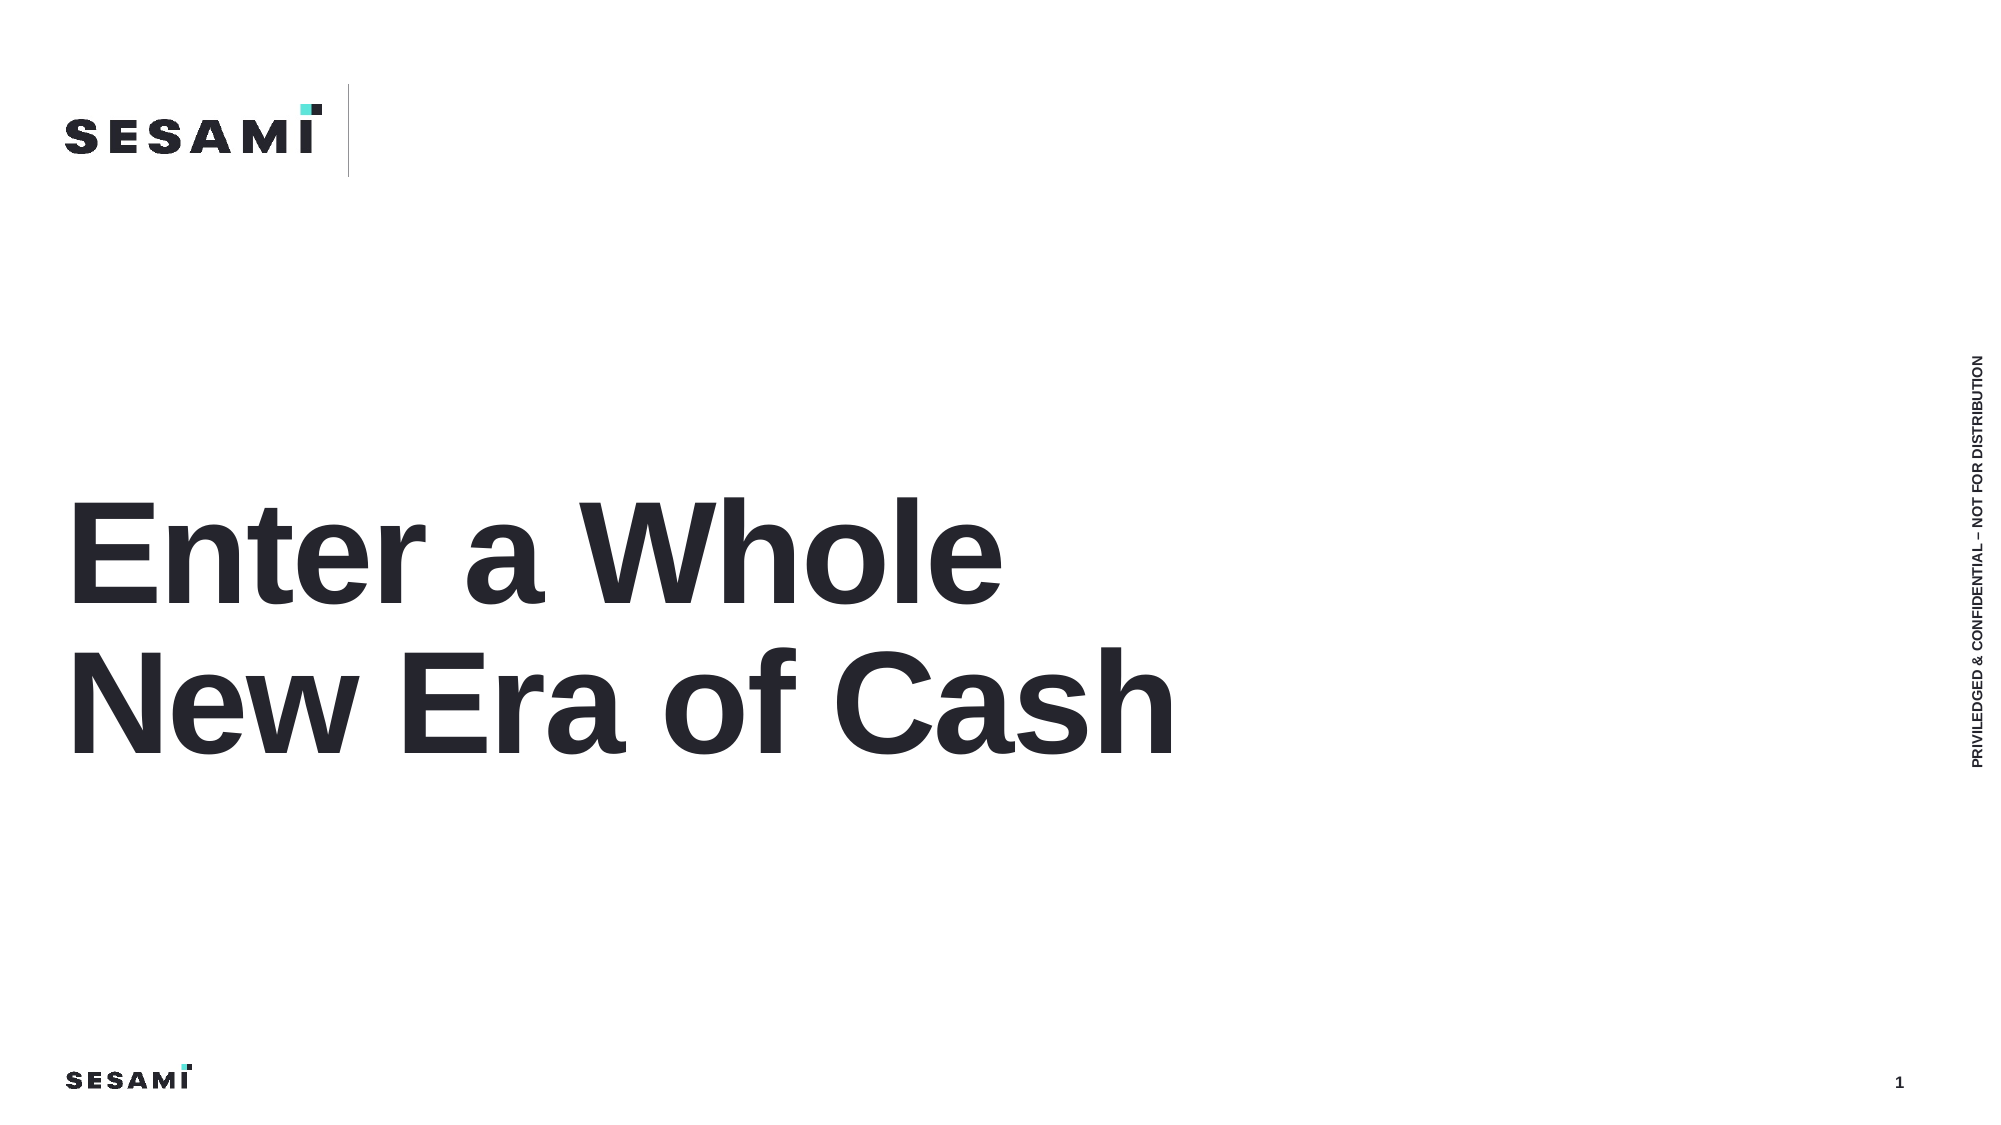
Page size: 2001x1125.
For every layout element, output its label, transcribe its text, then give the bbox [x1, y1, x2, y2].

title Enter a Whole New Era of Cash [65, 391, 1491, 703]
text_box PRIVILEDGED & CONFIDENTIAL – not for distribution [1967, 0, 1986, 1125]
